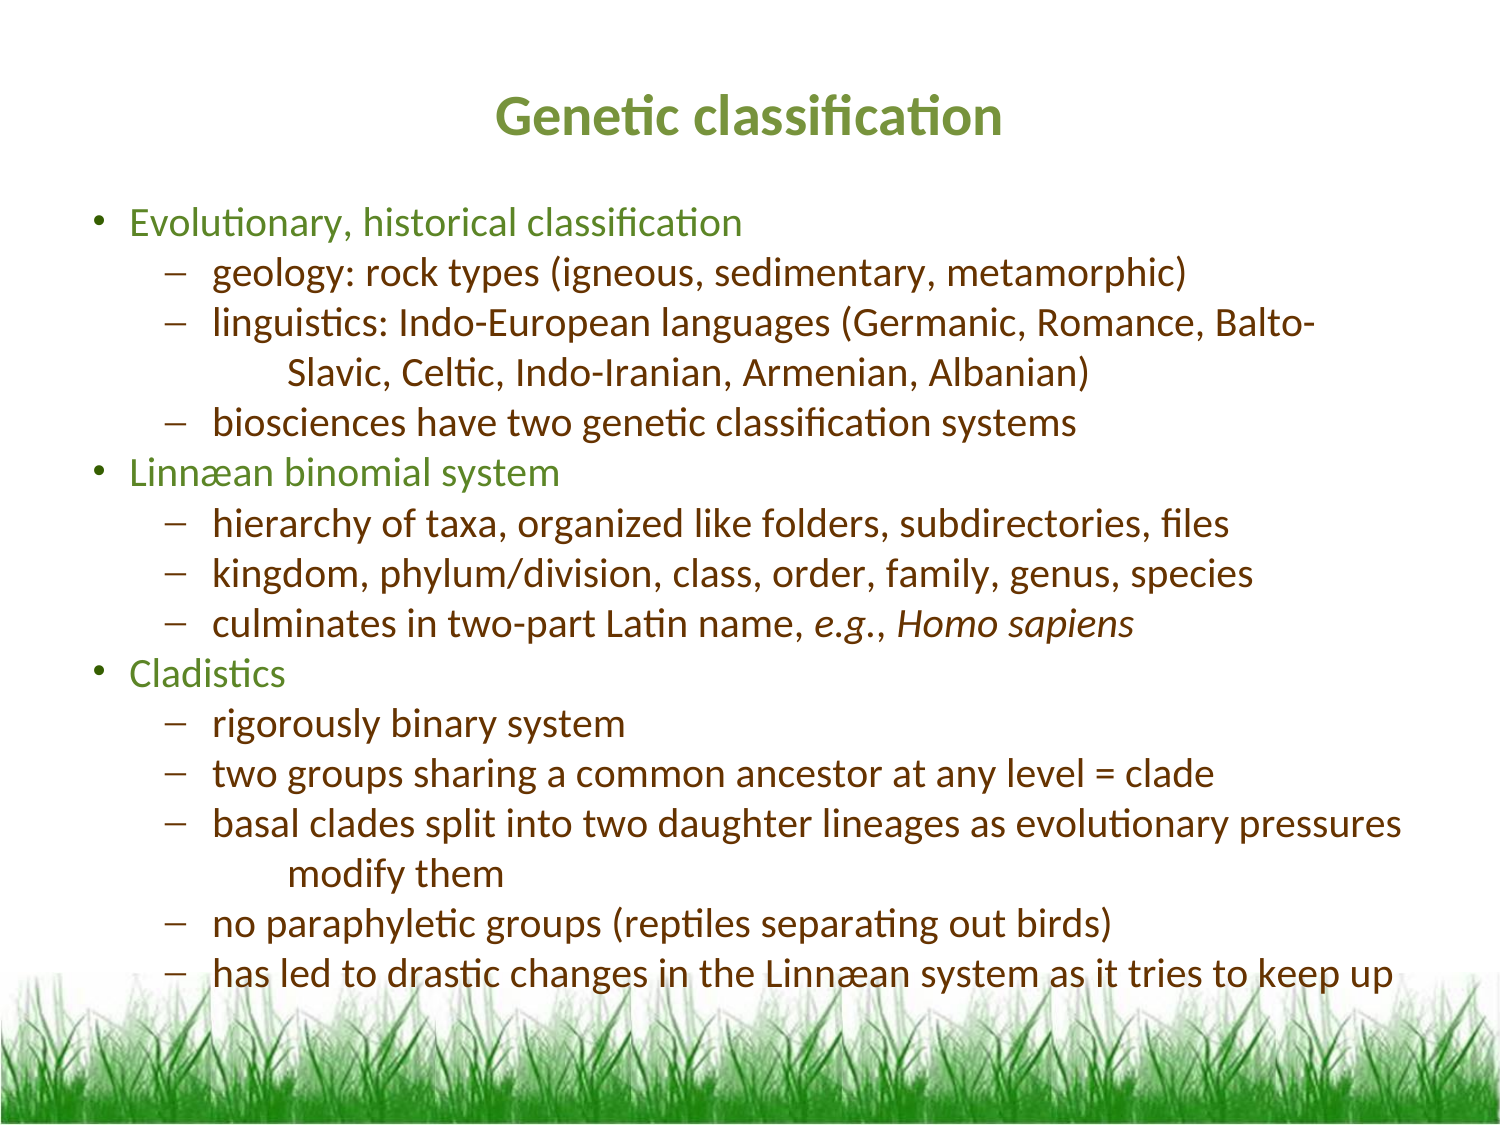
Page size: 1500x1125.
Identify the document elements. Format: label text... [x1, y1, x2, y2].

picture [0, 972, 1500, 1125]
list Evolutionary, historical classification geology: rock types (igneous, sedimentary, metamorphic) linguistics: Indo-European languages (Germanic, Romance, Balto-Slavic, Celtic, Indo-Iranian, Armenian, Albanian) biosciences have two genetic classification systems Linnæan binomial system hierarchy of taxa, organized like folders, subdirectories, files kingdom, phylum/division, class, order, family, genus, species culminates in two-part Latin name, e.g., Homo sapiens Cladistics rigorously binary system two groups sharing a common ancestor at any level = clade basal clades split into two daughter lineages as evolutionary pressures modify them no paraphyletic groups (reptiles separating out birds) has led to drastic changes in the Linnæan system as it tries to keep up [75, 187, 1426, 1054]
title Genetic classification [74, 37, 1425, 188]
